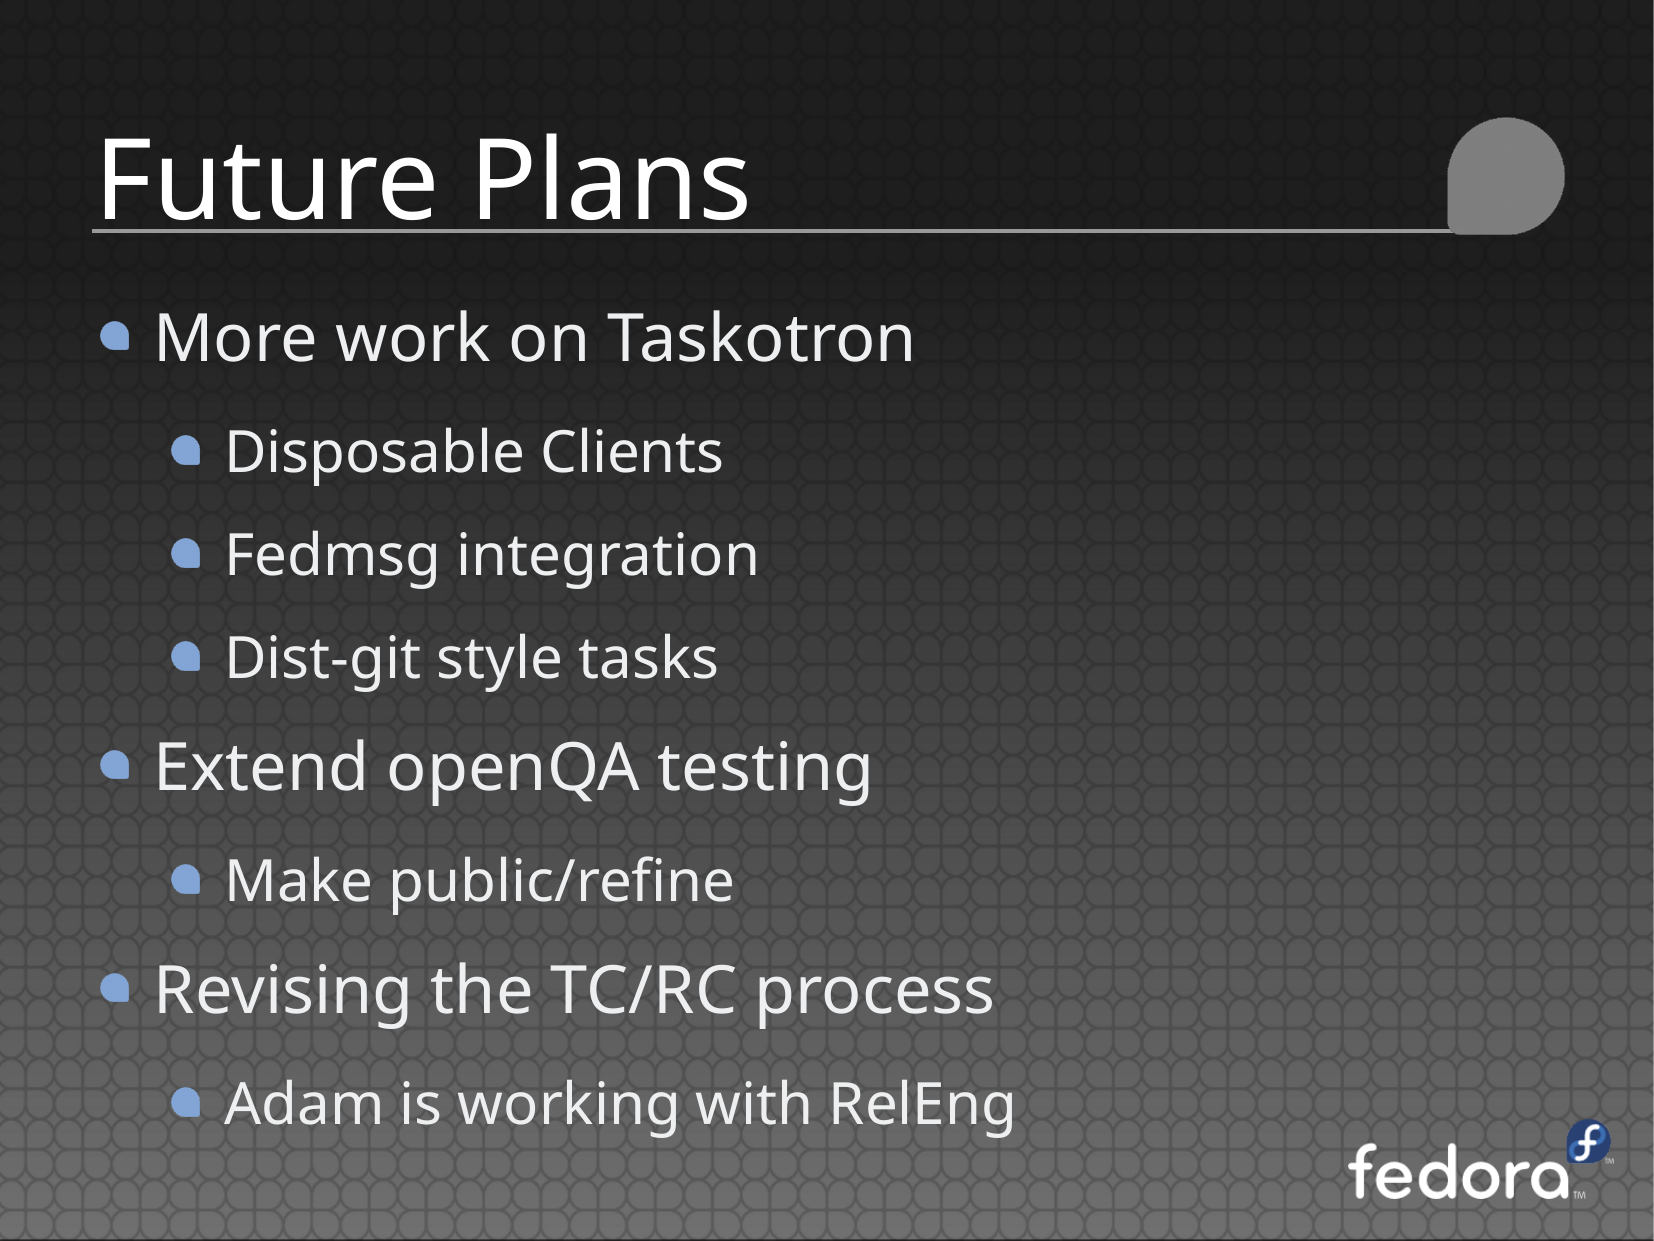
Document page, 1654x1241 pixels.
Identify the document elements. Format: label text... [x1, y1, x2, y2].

picture [0, 0, 1654, 1241]
title Future Plans [94, 100, 1426, 251]
list More work on Taskotron Disposable Clients Fedmsg integration Dist-git style tasks Extend openQA testing Make public/refine Revising the TC/RC process Adam is working with RelEng [82, 290, 1571, 1094]
